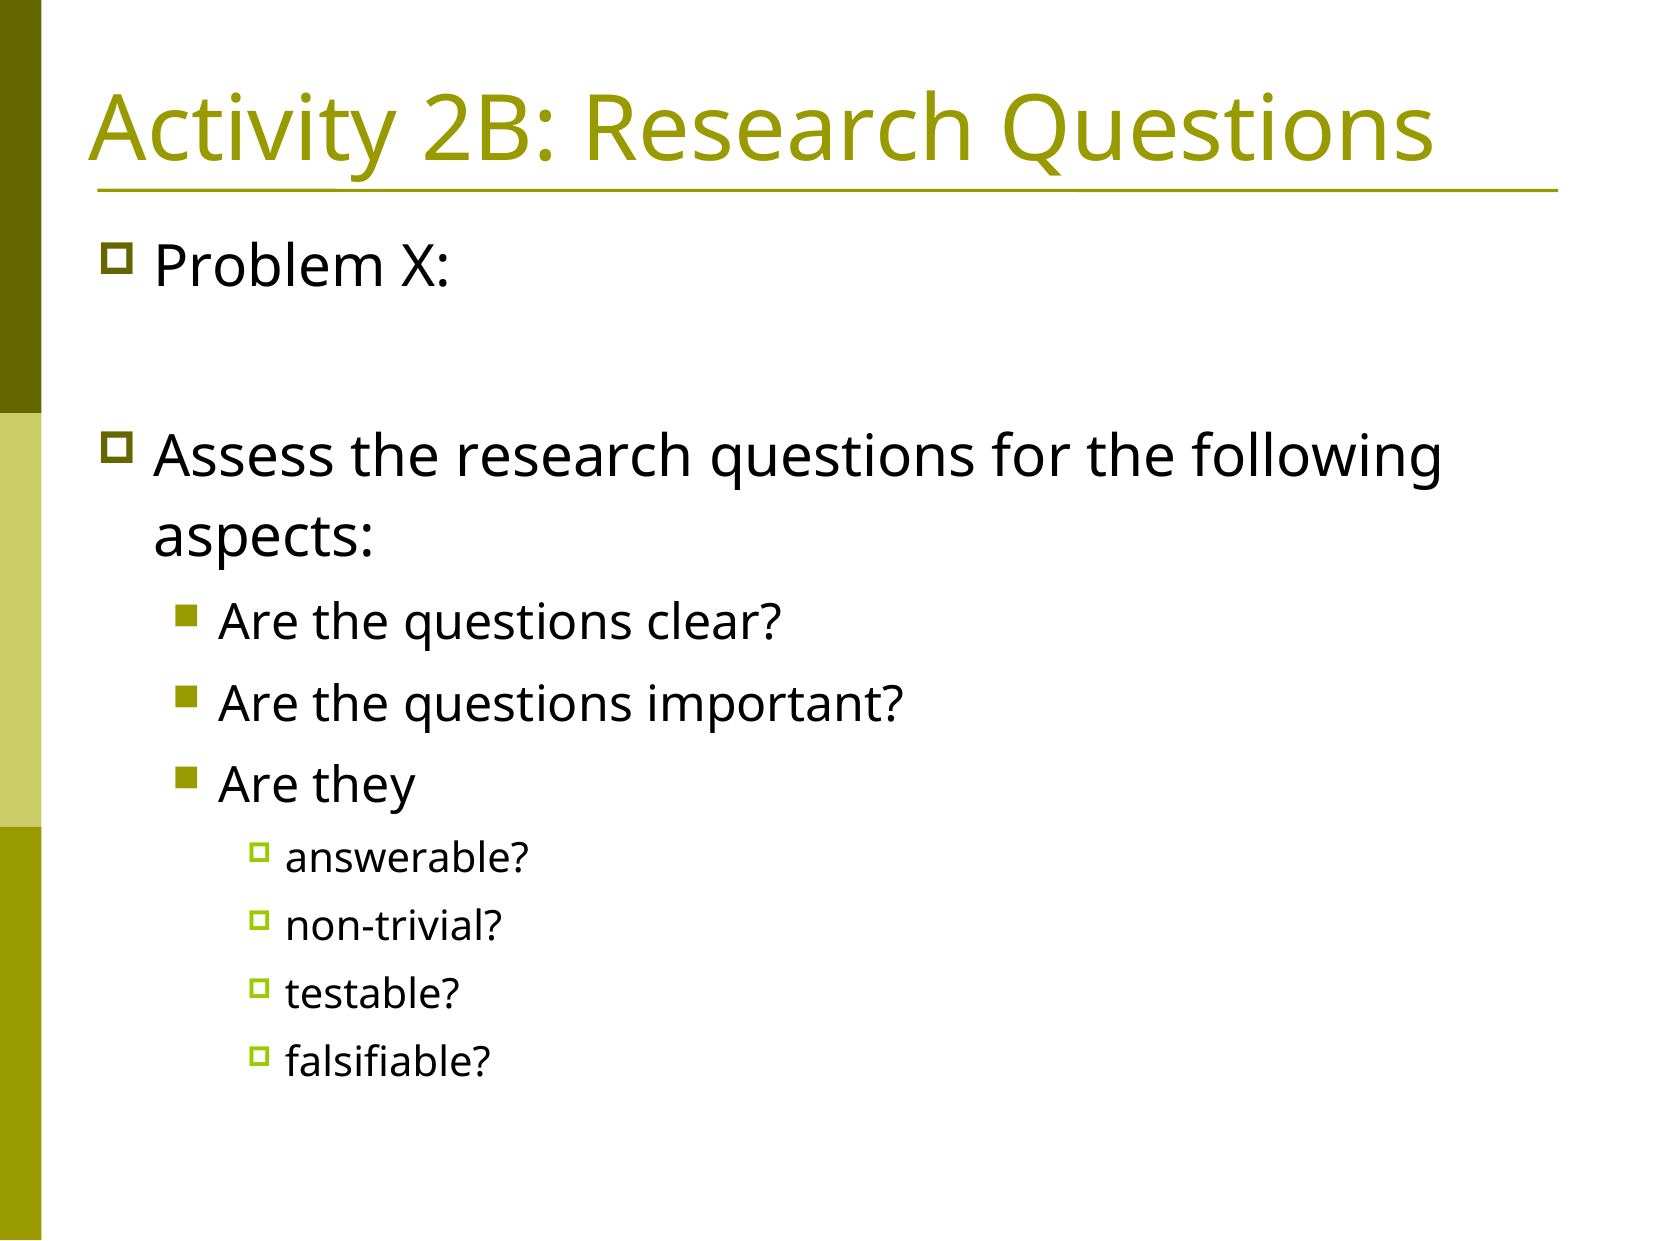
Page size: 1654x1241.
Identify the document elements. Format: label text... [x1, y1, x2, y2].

list Problem X: Assess the research questions for the following aspects: Are the questions clear? Are the questions important? Are they answerable? non-trivial? testable? falsifiable? [82, 216, 1571, 1015]
title Activity 2B: Research Questions [88, 43, 1577, 207]
